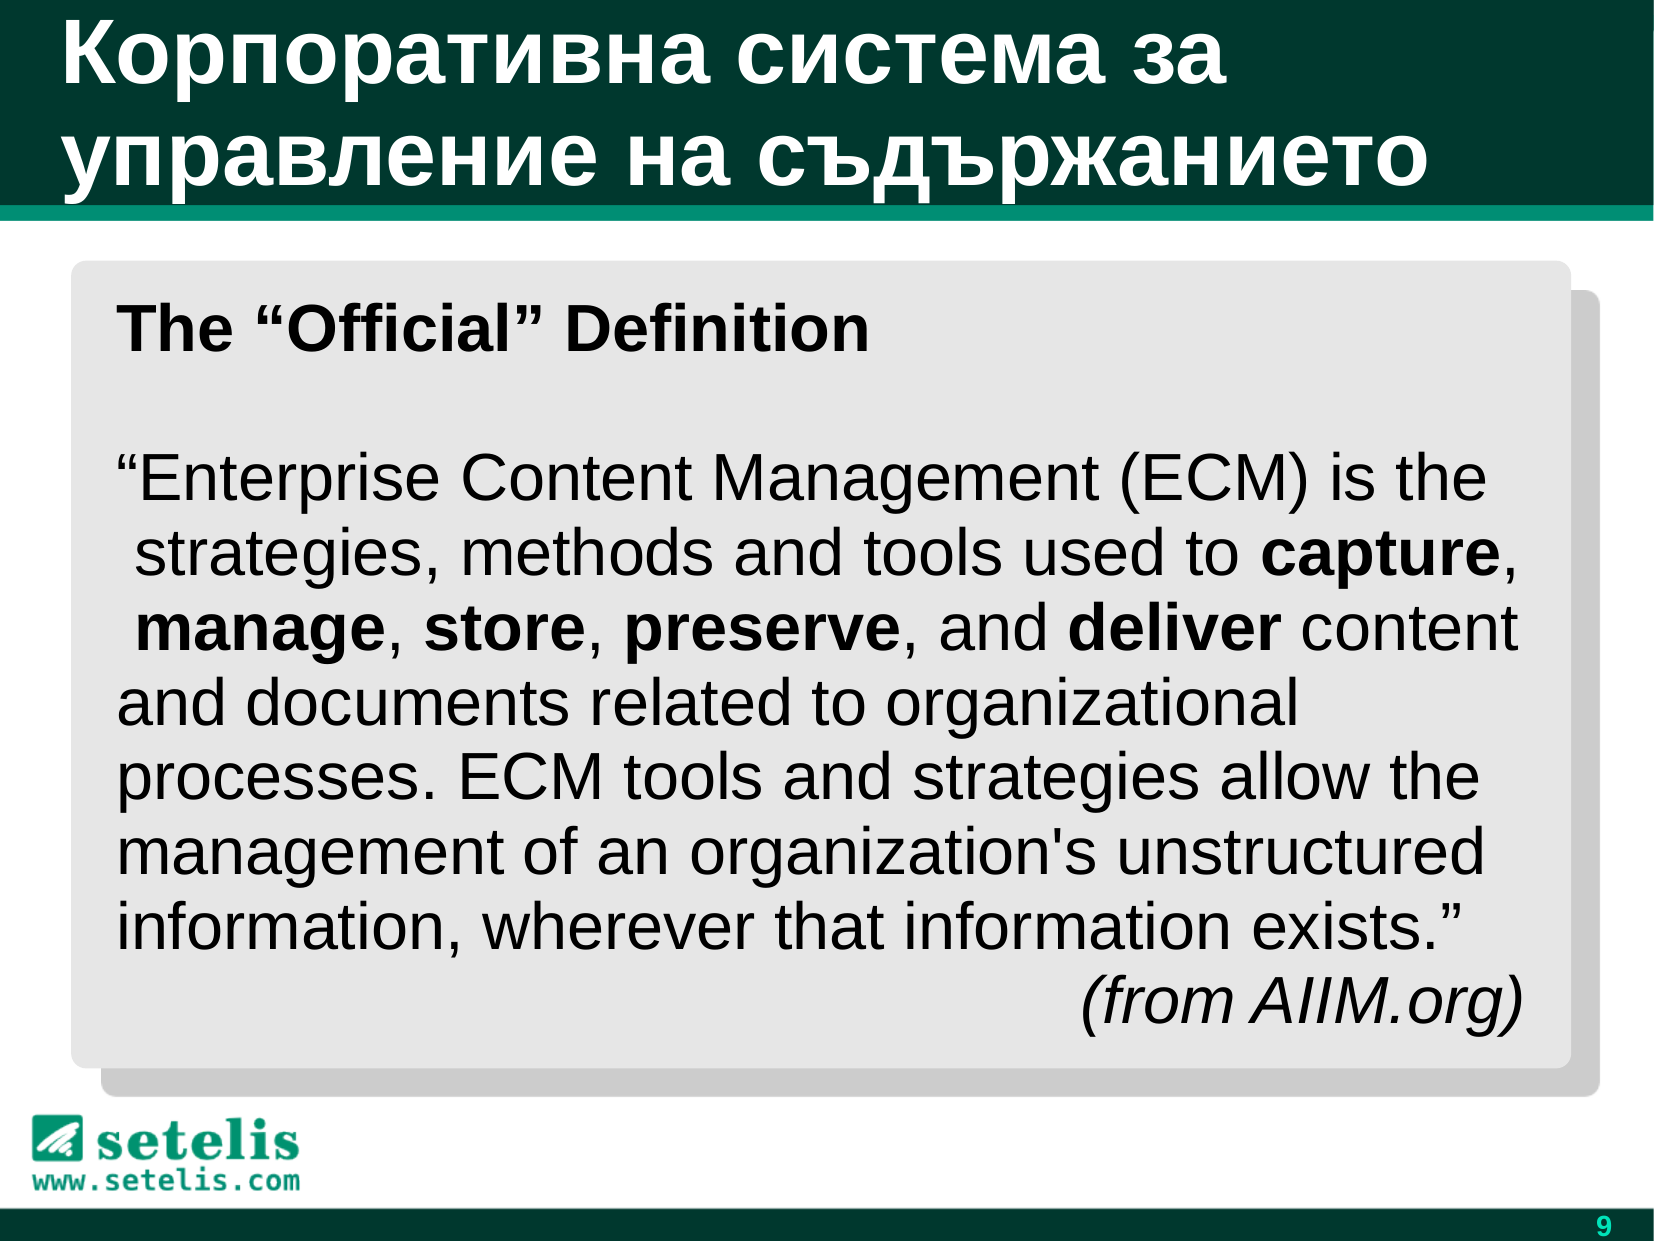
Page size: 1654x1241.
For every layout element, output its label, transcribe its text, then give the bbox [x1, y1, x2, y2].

title Корпоративна система за управление на съдържанието [0, 0, 1654, 206]
picture [0, 221, 1654, 1241]
text_box The “Official” Definition “Enterprise Content Management (ECM) is the strategies, methods and tools used to capture, manage, store, preserve, and deliver content and documents related to organizational processes. ECM tools and strategies allow the management of an organization's unstructured information, wherever that information exists.” (from AIIM.org) [71, 260, 1572, 1069]
